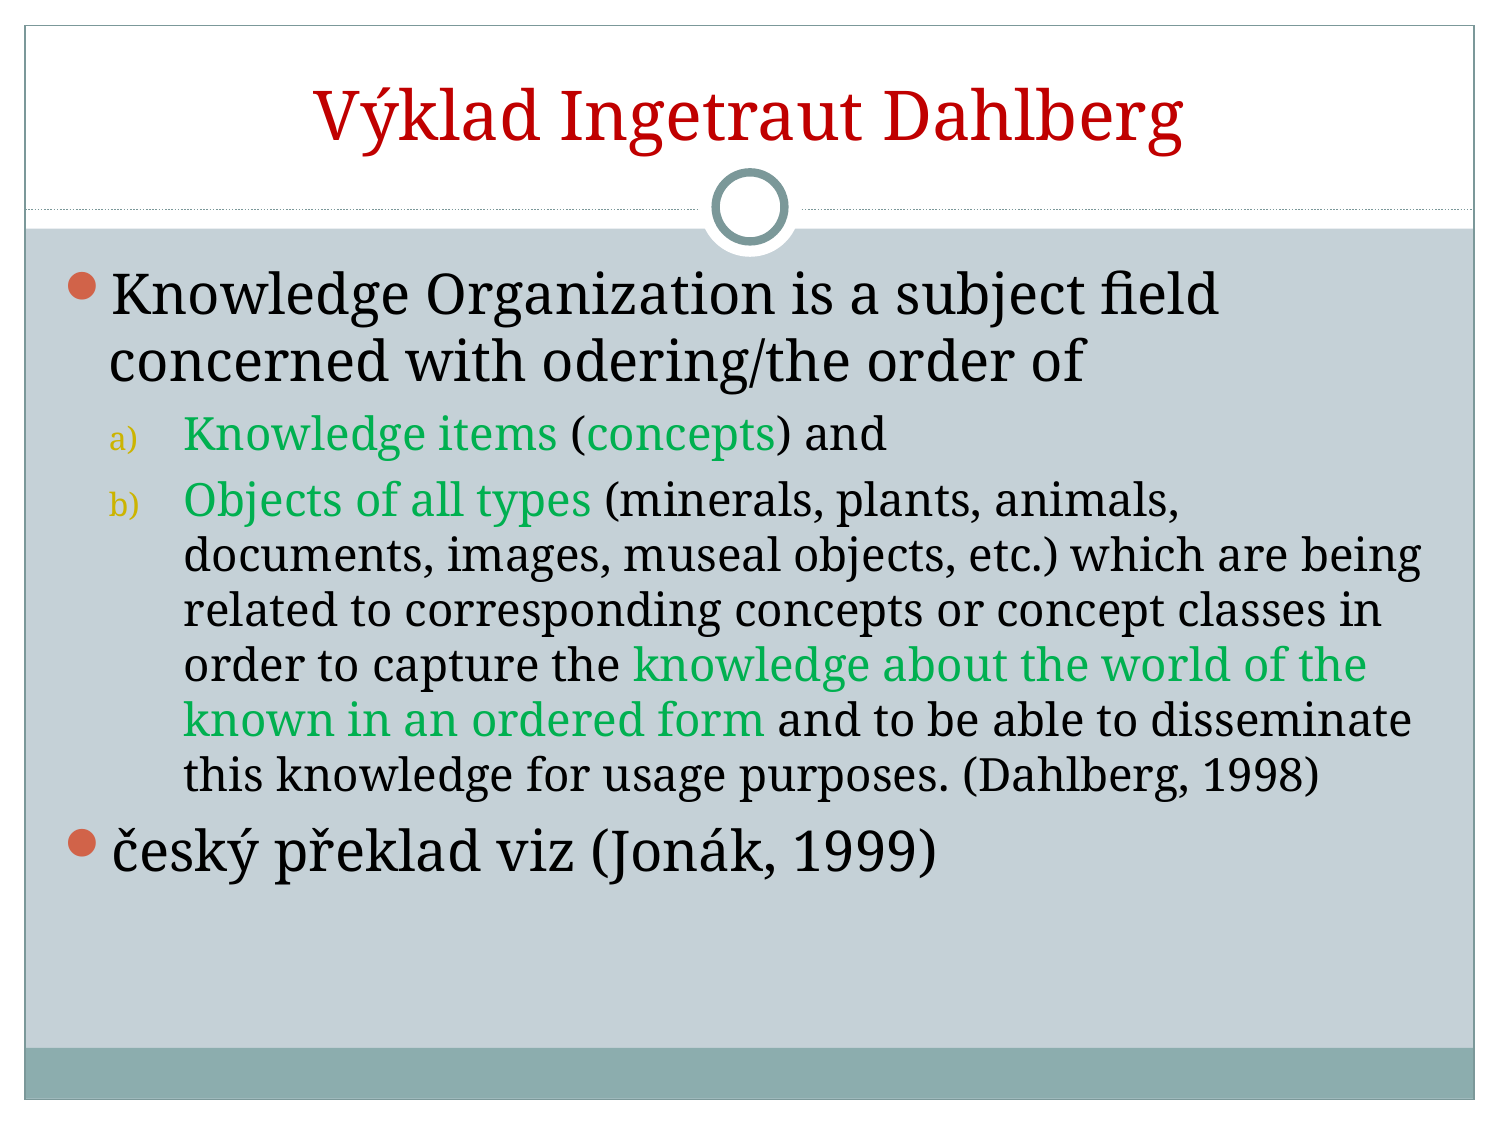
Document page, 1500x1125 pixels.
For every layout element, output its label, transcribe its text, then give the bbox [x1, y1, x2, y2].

title Výklad Ingetraut Dahlberg [49, 37, 1450, 162]
list Knowledge Organization is a subject field concerned with odering/the order of Knowledge items (concepts) and Objects of all types (minerals, plants, animals, documents, images, museal objects, etc.) which are being related to corresponding concepts or concept classes in order to capture the knowledge about the world of the known in an ordered form and to be able to disseminate this knowledge for usage purposes. (Dahlberg, 1998) český překlad viz (Jonák, 1999) [49, 250, 1445, 1067]
